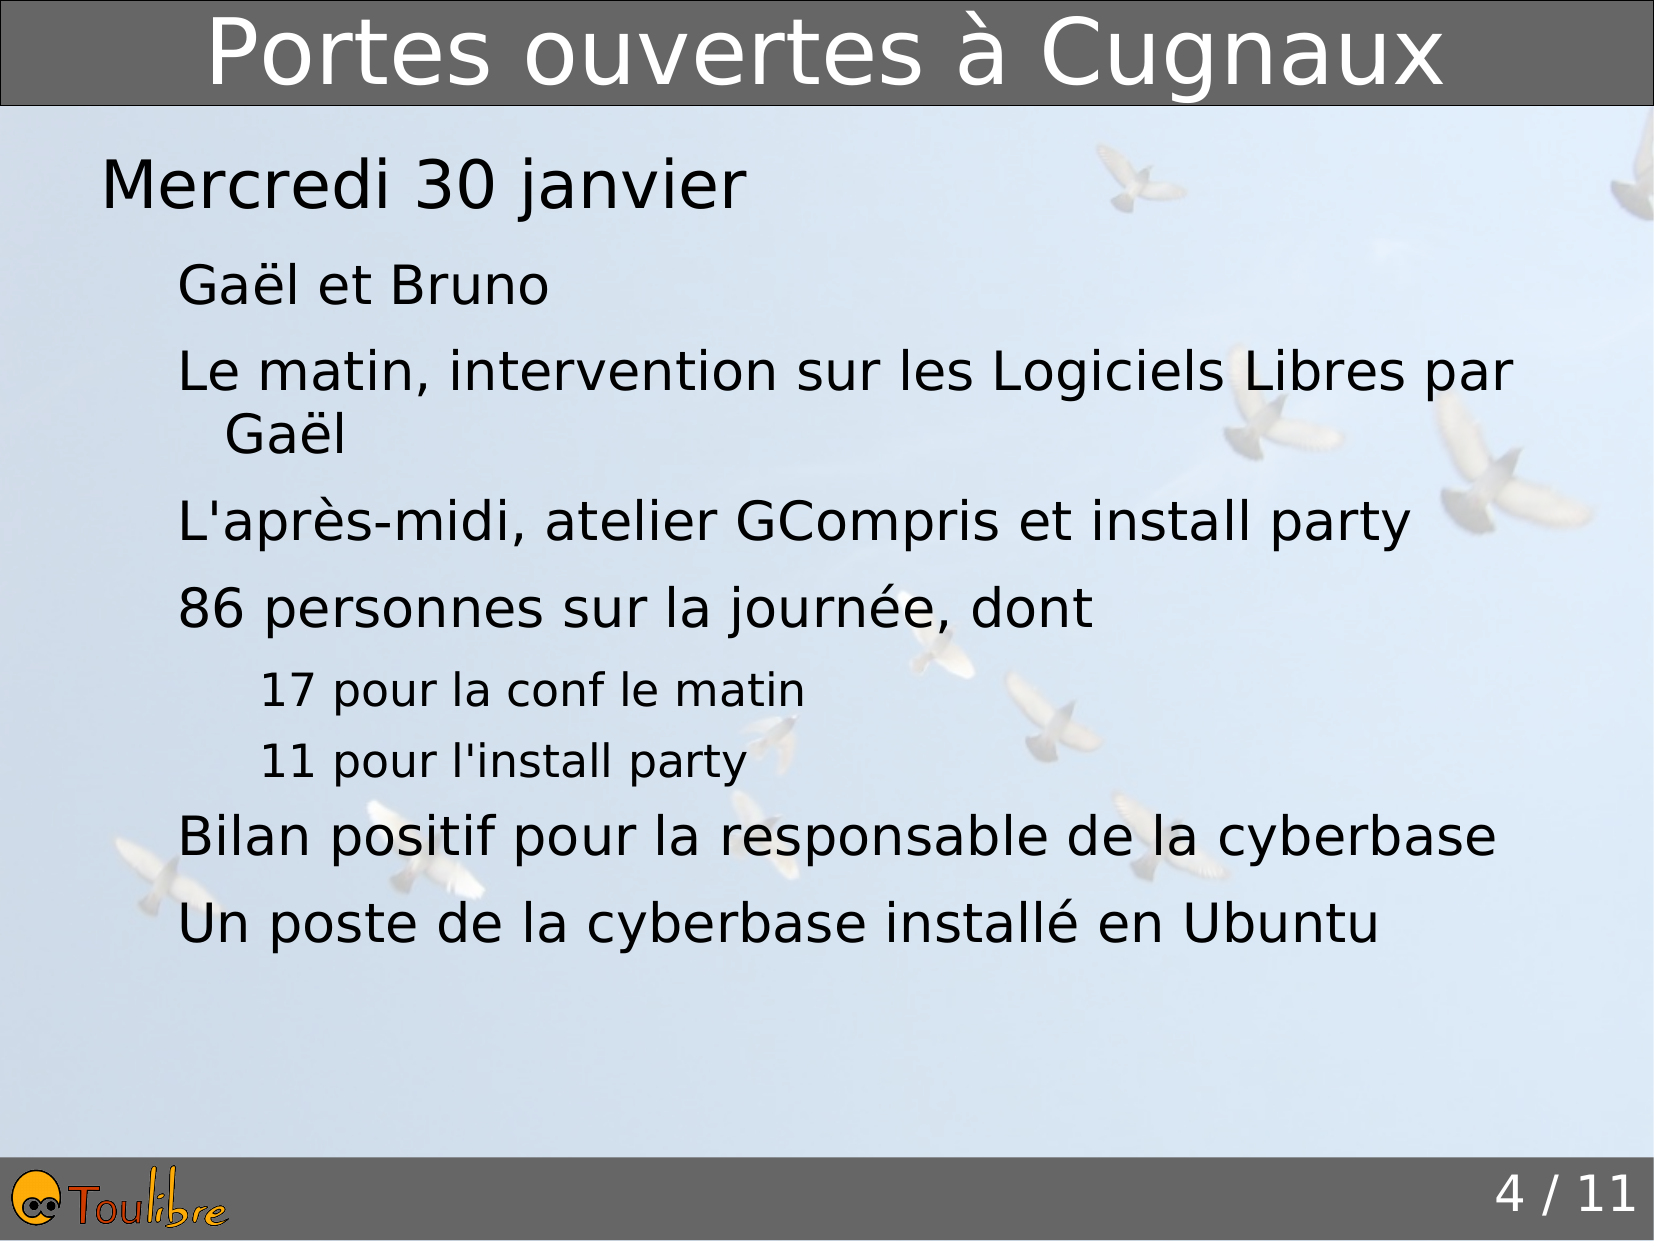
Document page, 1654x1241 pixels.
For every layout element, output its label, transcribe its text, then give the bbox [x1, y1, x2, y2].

list Mercredi 30 janvier Gaël et Bruno Le matin, intervention sur les Logiciels Libres par Gaël L'après-midi, atelier GCompris et install party 86 personnes sur la journée, dont 17 pour la conf le matin 11 pour l'install party Bilan positif pour la responsable de la cyberbase Un poste de la cyberbase installé en Ubuntu [82, 146, 1571, 1094]
picture [11, 1165, 229, 1228]
title Portes ouvertes à Cugnaux [0, 0, 1654, 107]
